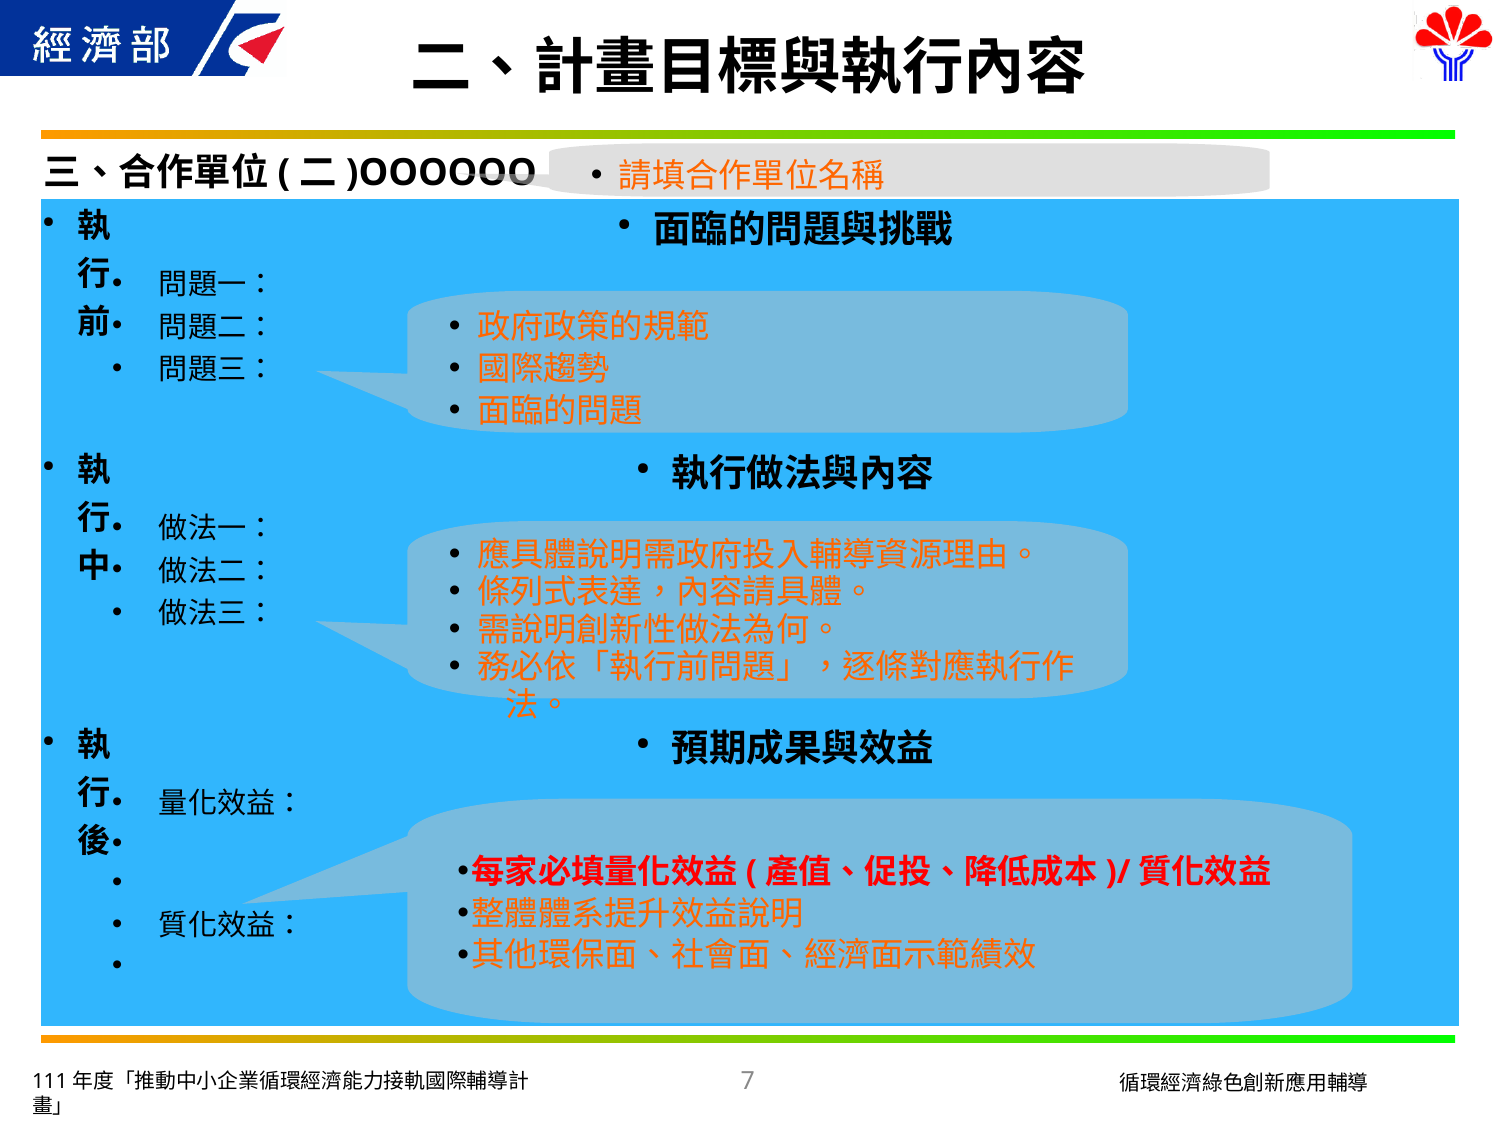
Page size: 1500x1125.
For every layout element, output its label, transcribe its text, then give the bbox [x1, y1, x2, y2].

text_box 請填合作單位名稱 [457, 143, 1270, 197]
text_box 7 [572, 1051, 923, 1112]
title 二、計畫目標與執行內容 [0, 19, 1497, 109]
table_cell 預期成果與效益 [112, 718, 1459, 780]
table_cell 做法一： 做法二： 做法三： [112, 505, 1459, 718]
table_cell 執行中 [41, 443, 112, 718]
text_box 每家必填量化效益(產值、促投、降低成本)/質化效益 整體體系提升效益說明 其他環保面、社會面、經濟面示範績效 [242, 798, 1353, 1024]
text_box 政府政策的規範 國際趨勢 面臨的問題 [315, 290, 1128, 433]
text_box 三、合作單位(二)OOOOOO [29, 139, 552, 200]
table_cell 執行後 [41, 718, 112, 1026]
text_box 應具體說明需政府投入輔導資源理由。 條列式表達，內容請具體。 需說明創新性做法為何。 務必依「執行前問題」，逐條對應執行作法。 [315, 521, 1128, 699]
table_cell 執行做法與內容 [112, 443, 1459, 505]
table_header 執行前 [41, 200, 112, 443]
table_cell 量化效益： 質化效益： [112, 780, 1459, 1026]
table_cell 問題一： 問題二： 問題三： [112, 261, 1459, 443]
table_header 面臨的問題與挑戰 [112, 199, 1459, 261]
